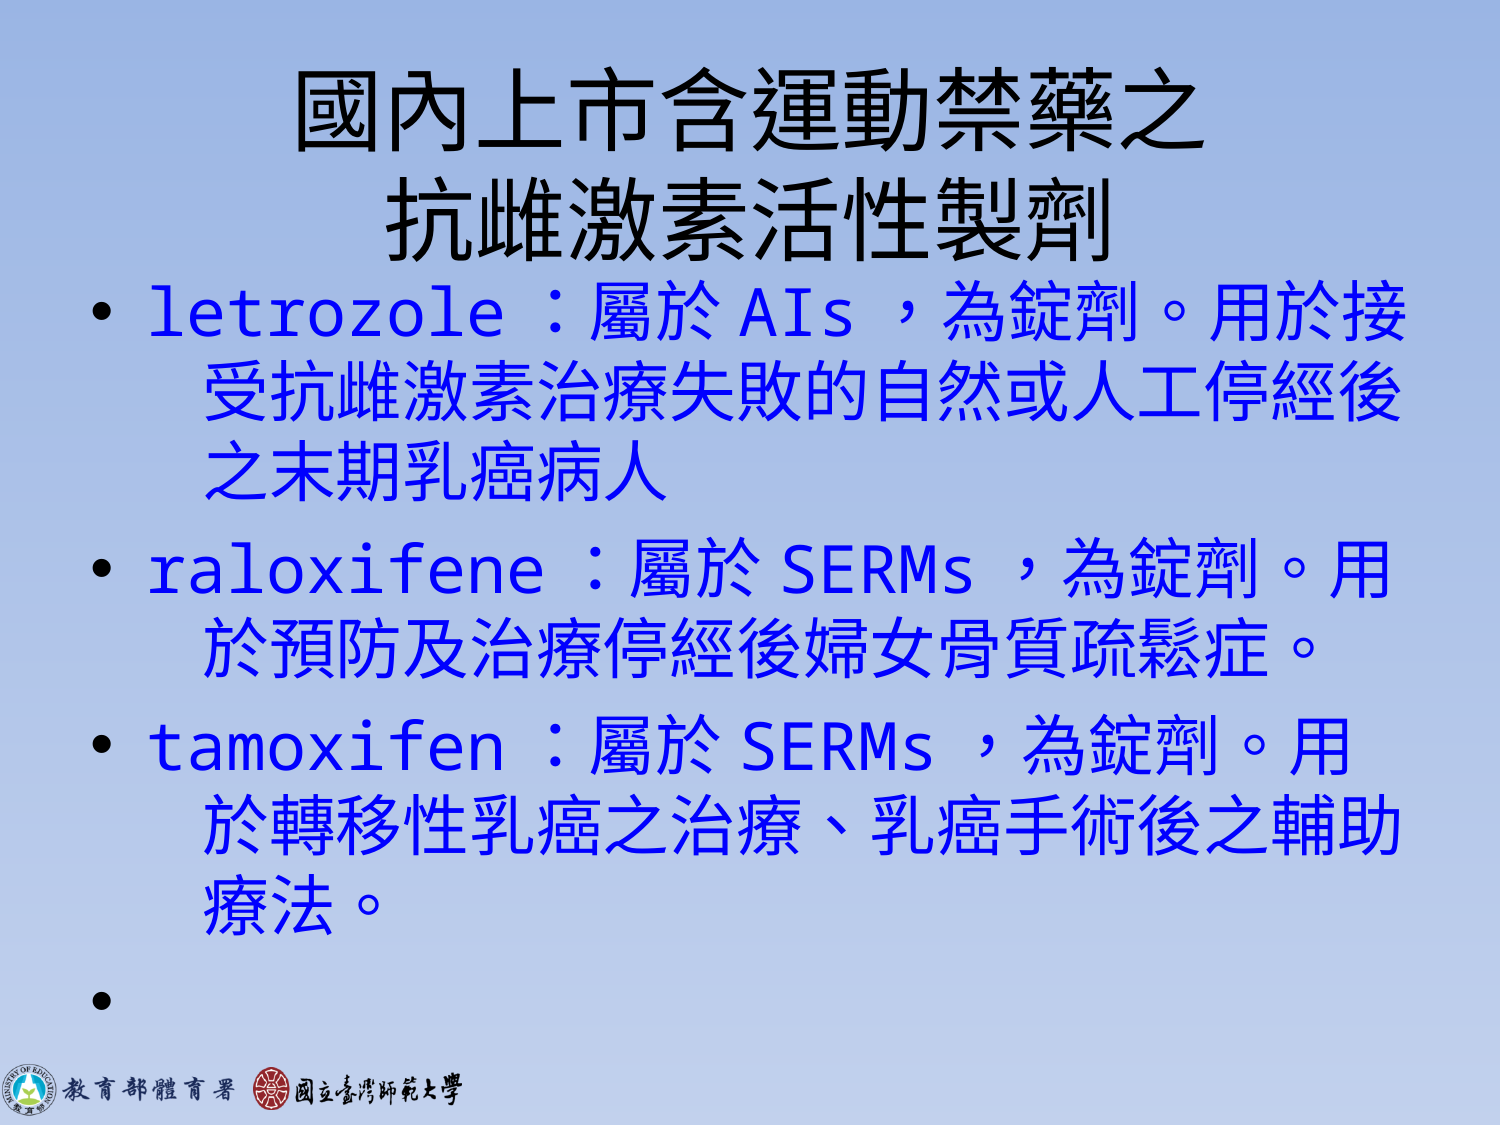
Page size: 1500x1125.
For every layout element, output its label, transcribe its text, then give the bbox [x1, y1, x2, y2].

title 國內上市含運動禁藥之 抗雌激素活性製劑 [75, 45, 1426, 233]
list letrozole：屬於AIs，為錠劑。用於接受抗雌激素治療失敗的自然或人工停經後之末期乳癌病人 raloxifene：屬於SERMs，為錠劑。用於預防及治療停經後婦女骨質疏鬆症。 tamoxifen：屬於SERMs，為錠劑。用於轉移性乳癌之治療、乳癌手術後之輔助療法。 [75, 262, 1426, 1005]
